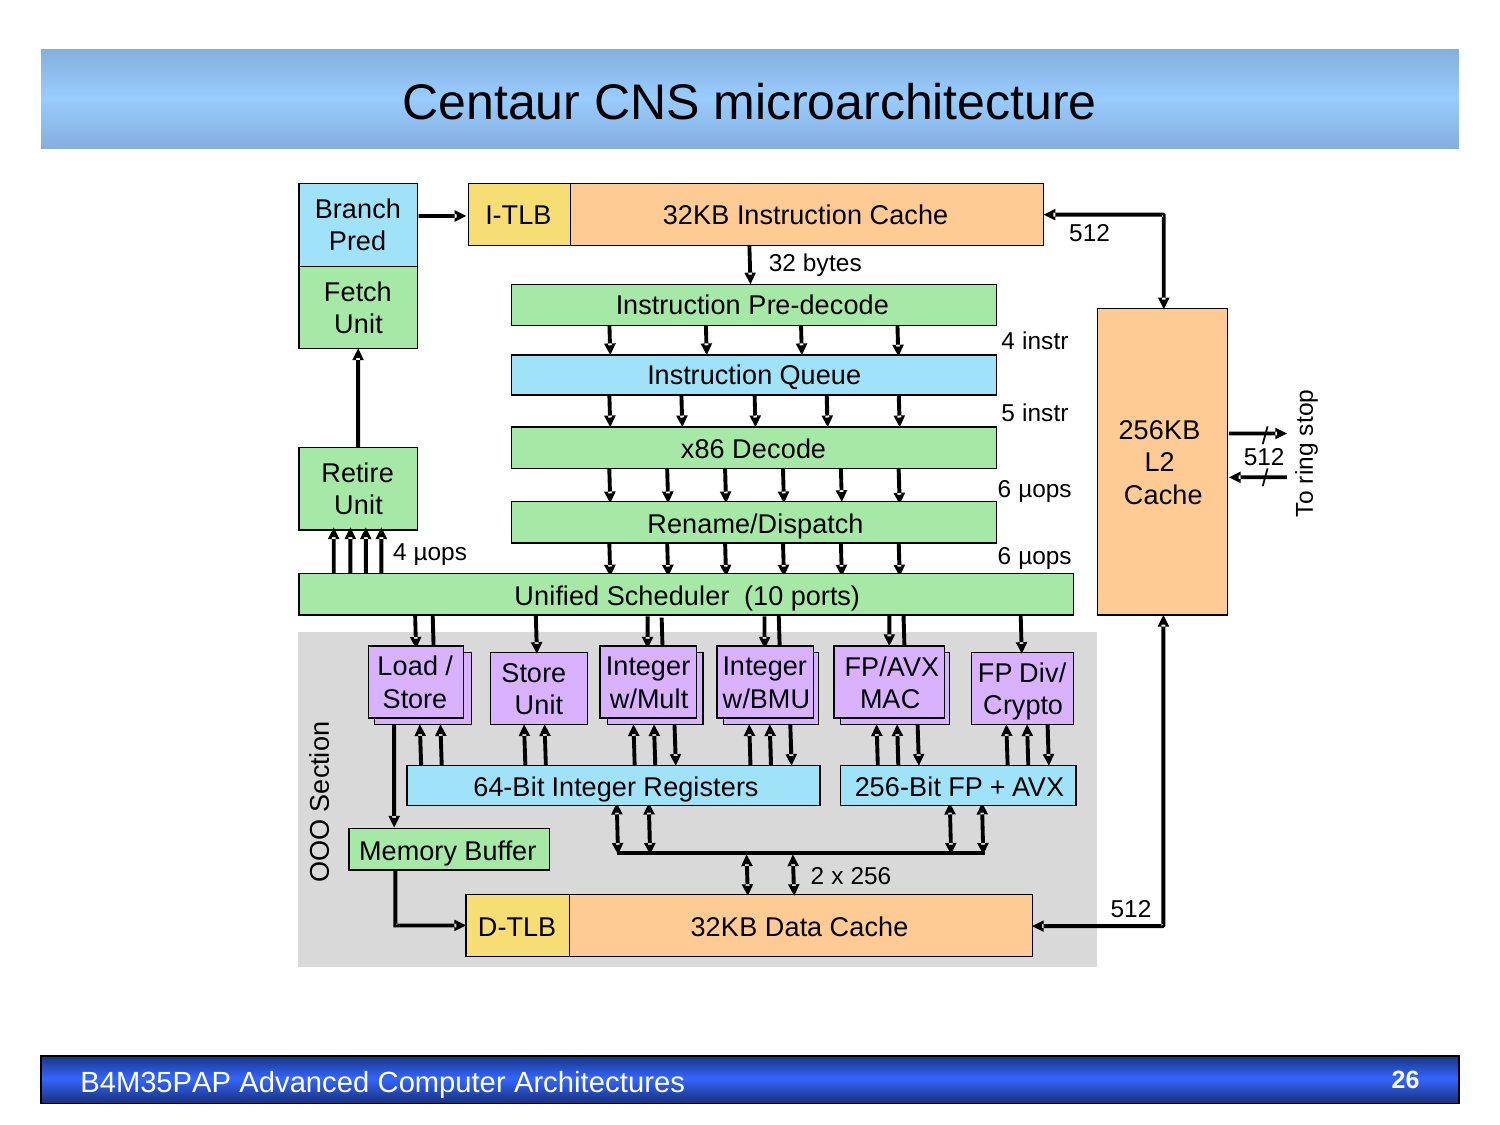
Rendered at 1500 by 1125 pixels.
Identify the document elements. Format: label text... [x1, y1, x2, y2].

chart [274, 152, 1327, 1016]
title Centaur CNS microarchitecture [41, 49, 1459, 149]
